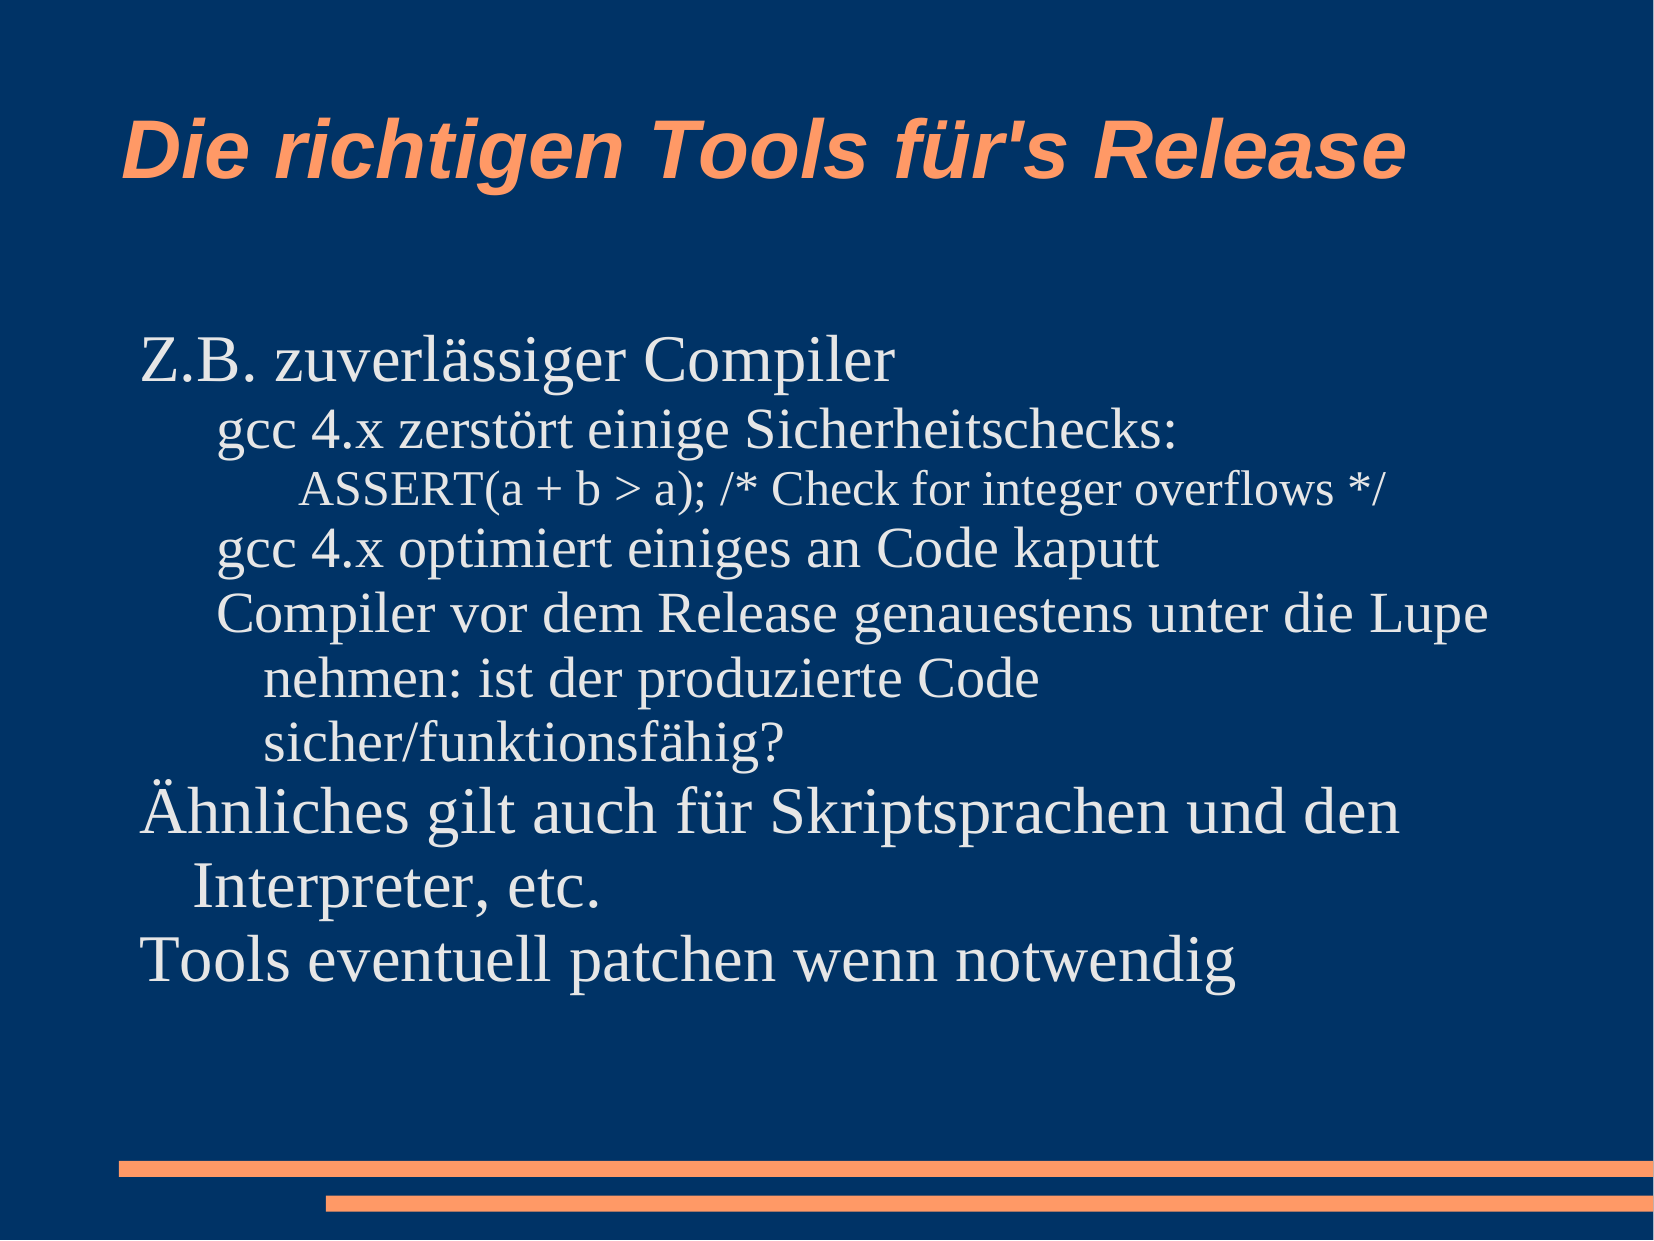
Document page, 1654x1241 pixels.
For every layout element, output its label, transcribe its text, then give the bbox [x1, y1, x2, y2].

title Die richtigen Tools für's Release [121, 53, 1534, 247]
list Z.B. zuverlässiger Compiler gcc 4.x zerstört einige Sicherheitschecks: ASSERT(a + b > a); /* Check for integer overflows */ gcc 4.x optimiert einiges an Code kaputt Compiler vor dem Release genauestens unter die Lupe nehmen: ist der produzierte Code sicher/funktionsfähig? Ähnliches gilt auch für Skriptsprachen und den Interpreter, etc. Tools eventuell patchen wenn notwendig [121, 322, 1561, 1118]
